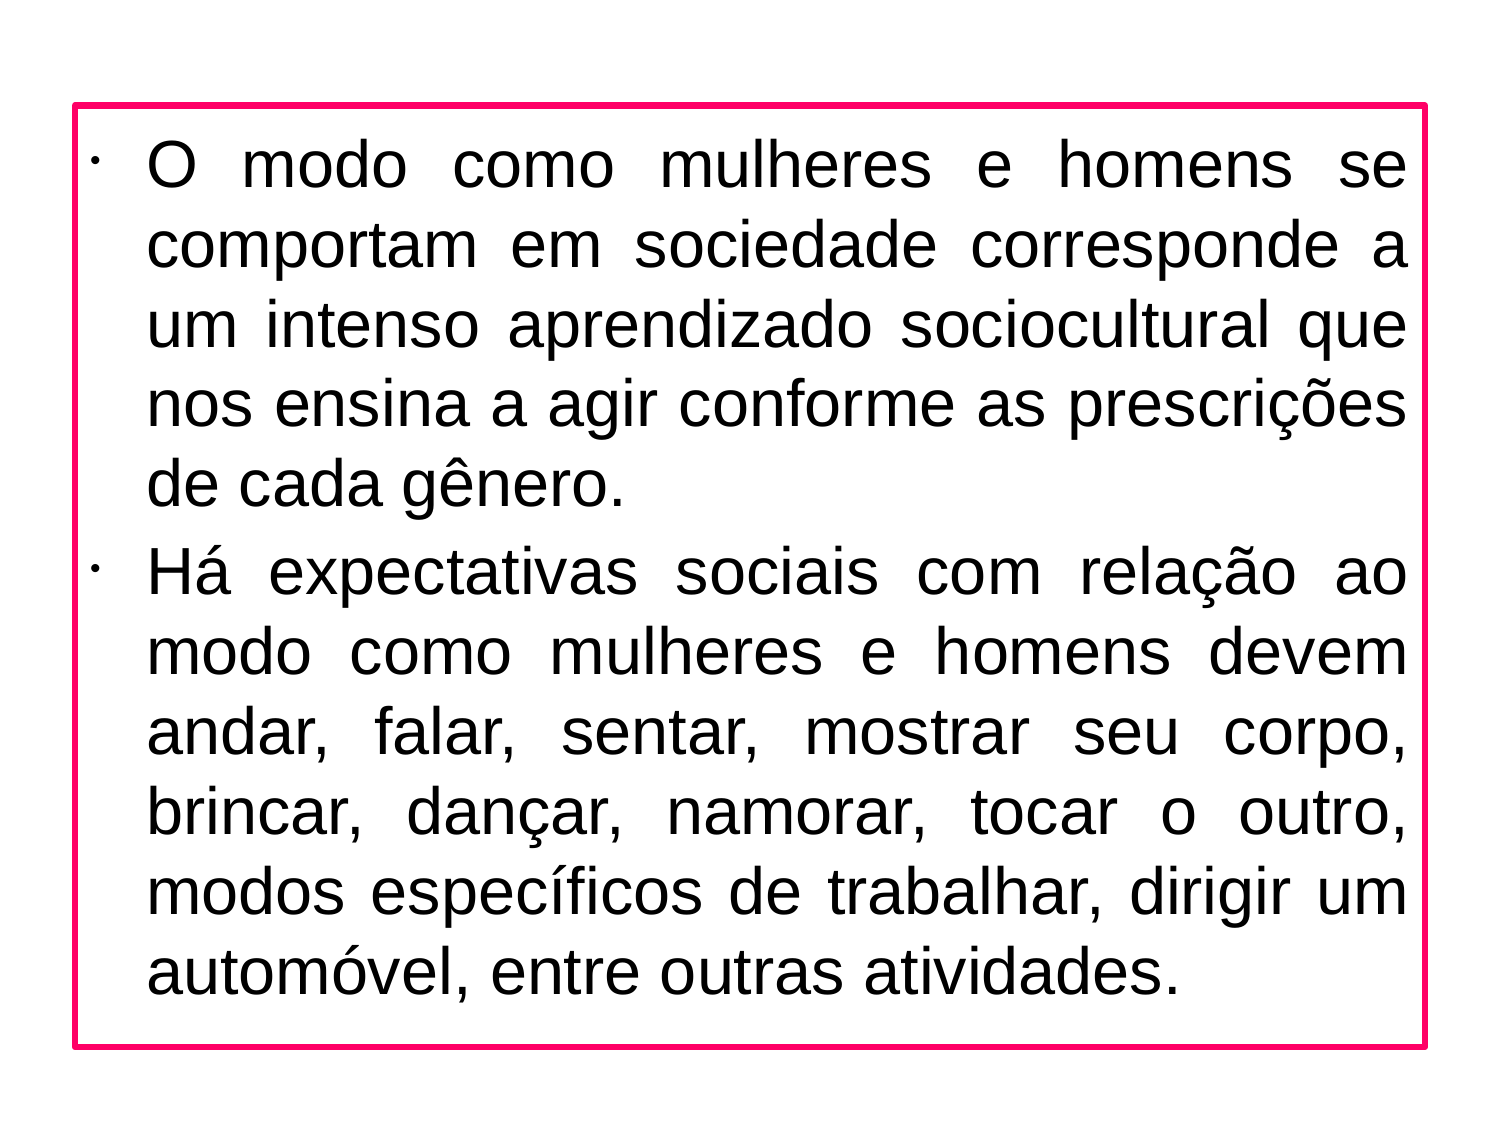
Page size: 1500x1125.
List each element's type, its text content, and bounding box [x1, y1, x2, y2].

text_box O modo como mulheres e homens se comportam em sociedade corresponde a um intenso aprendizado sociocultural que nos ensina a agir conforme as prescrições de cada gênero. Há expectativas sociais com relação ao modo como mulheres e homens devem andar, falar, sentar, mostrar seu corpo, brincar, dançar, namorar, tocar o outro, modos específicos de trabalhar, dirigir um automóvel, entre outras atividades. [74, 105, 1425, 1048]
